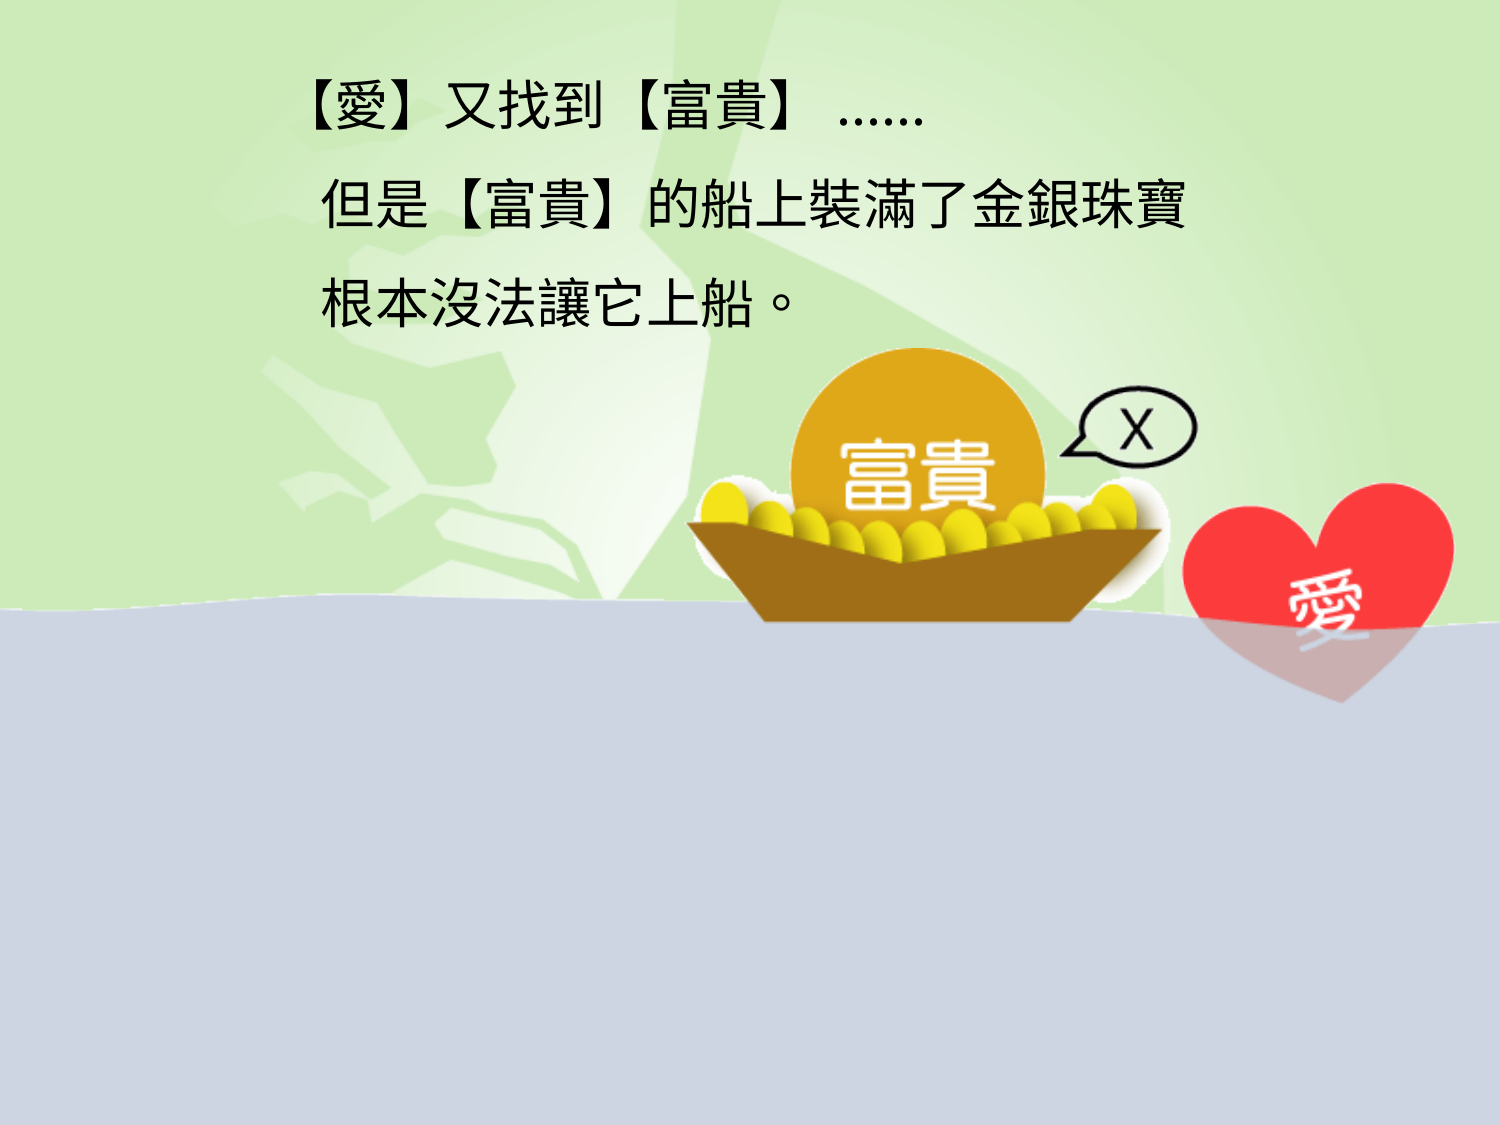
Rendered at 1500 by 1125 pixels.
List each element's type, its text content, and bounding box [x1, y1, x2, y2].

text_box 【愛】又找到【富貴】...... 但是【富貴】的船上裝滿了金銀珠寶 根本沒法讓它上船。 [265, 64, 1329, 343]
picture [0, 0, 1500, 1125]
